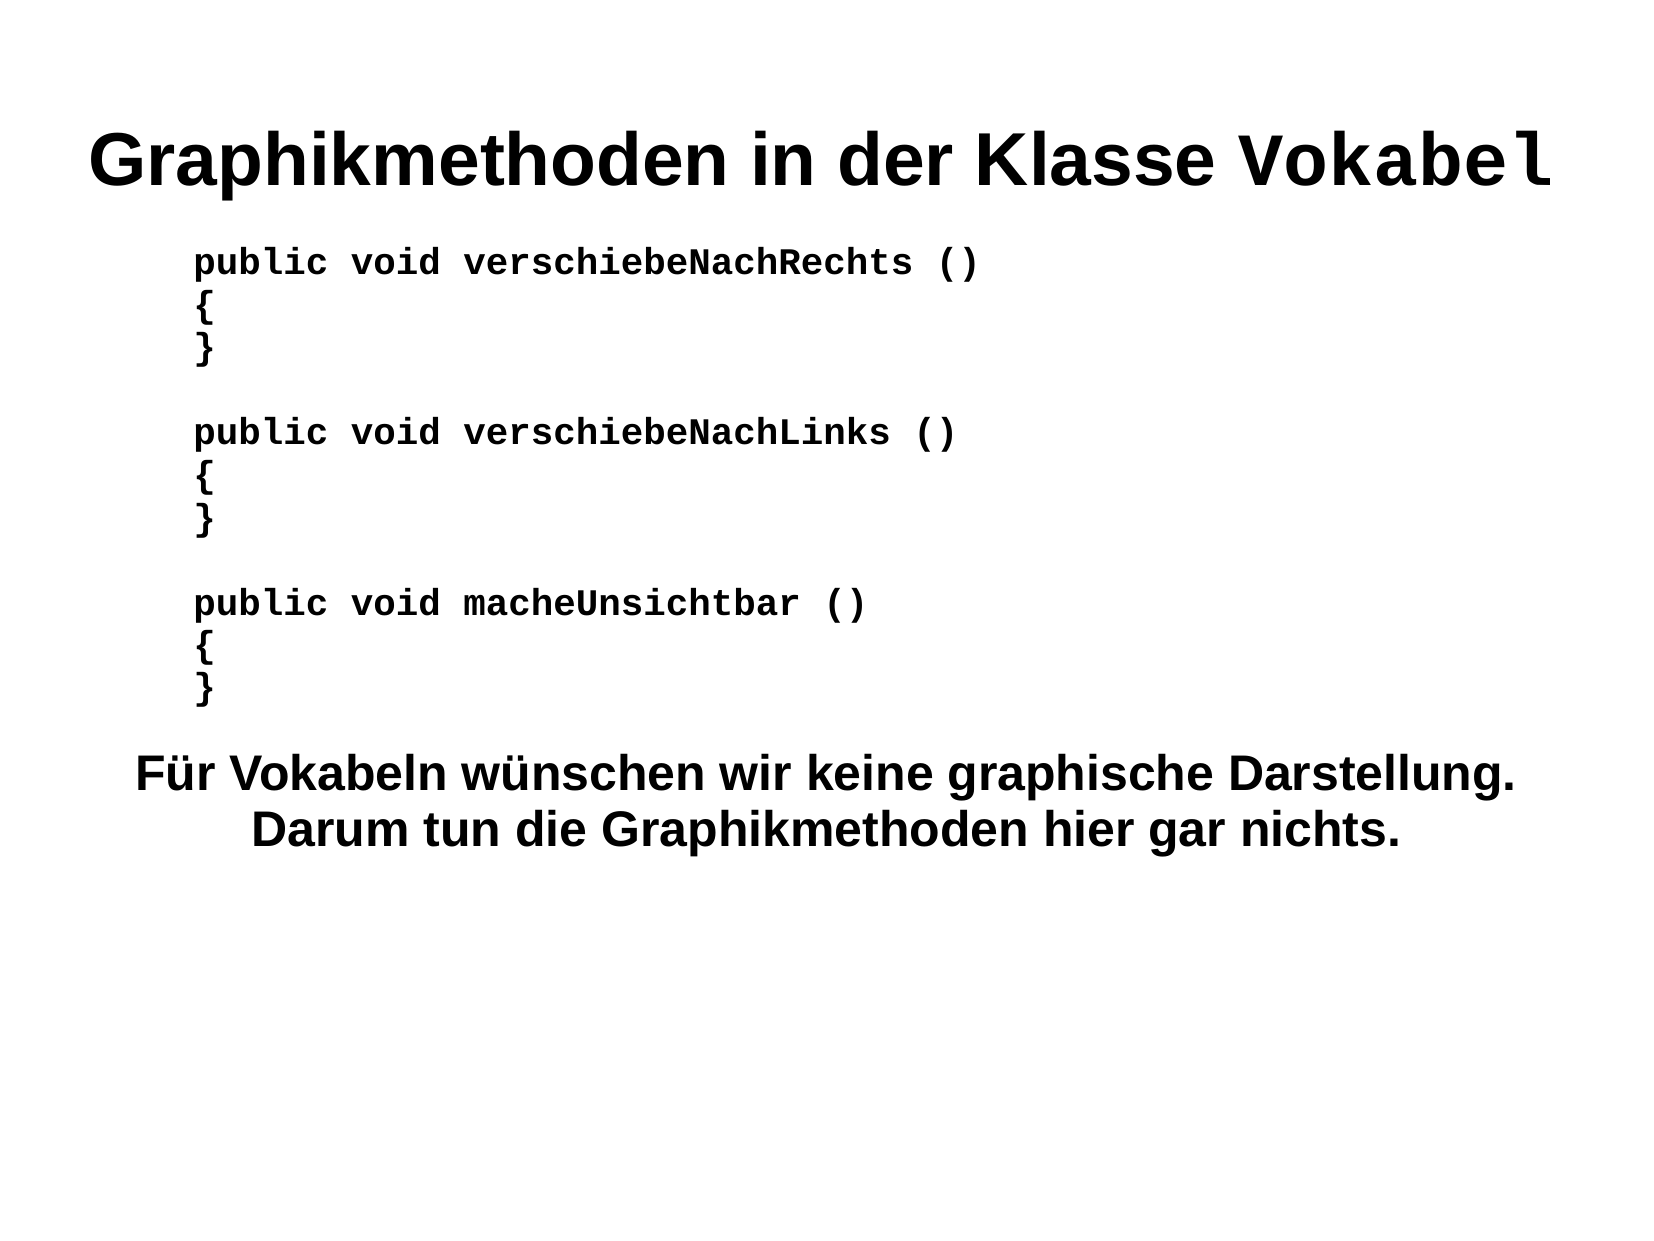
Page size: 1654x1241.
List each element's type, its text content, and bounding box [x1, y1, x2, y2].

title Graphikmethoden in der Klasse Vokabel [76, 117, 1565, 208]
text_box public void verschiebeNachRechts () { } public void verschiebeNachLinks () { } public void macheUnsichtbar () { } [88, 236, 1625, 719]
text_box Für Vokabeln wünschen wir keine graphische Darstellung. Darum tun die Graphikmethoden hier gar nichts. [59, 738, 1595, 867]
